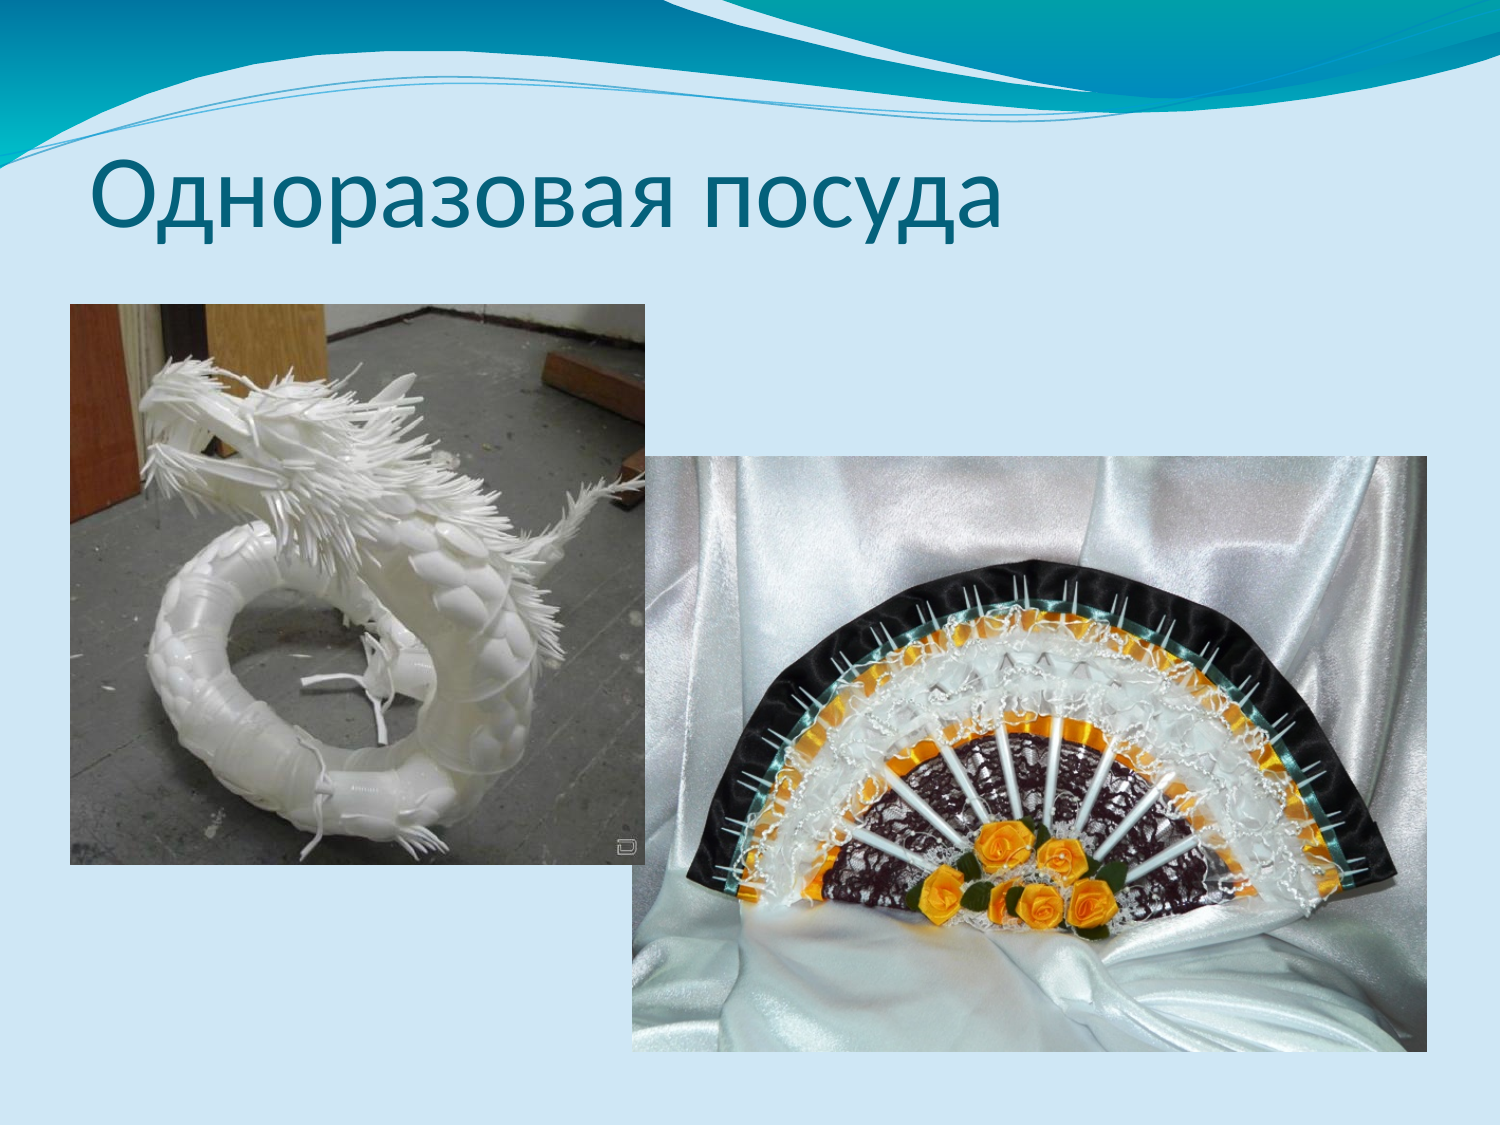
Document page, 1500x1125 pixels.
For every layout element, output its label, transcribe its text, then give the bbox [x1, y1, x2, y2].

picture [70, 304, 1427, 1053]
title Одноразовая посуда [75, 115, 1425, 303]
